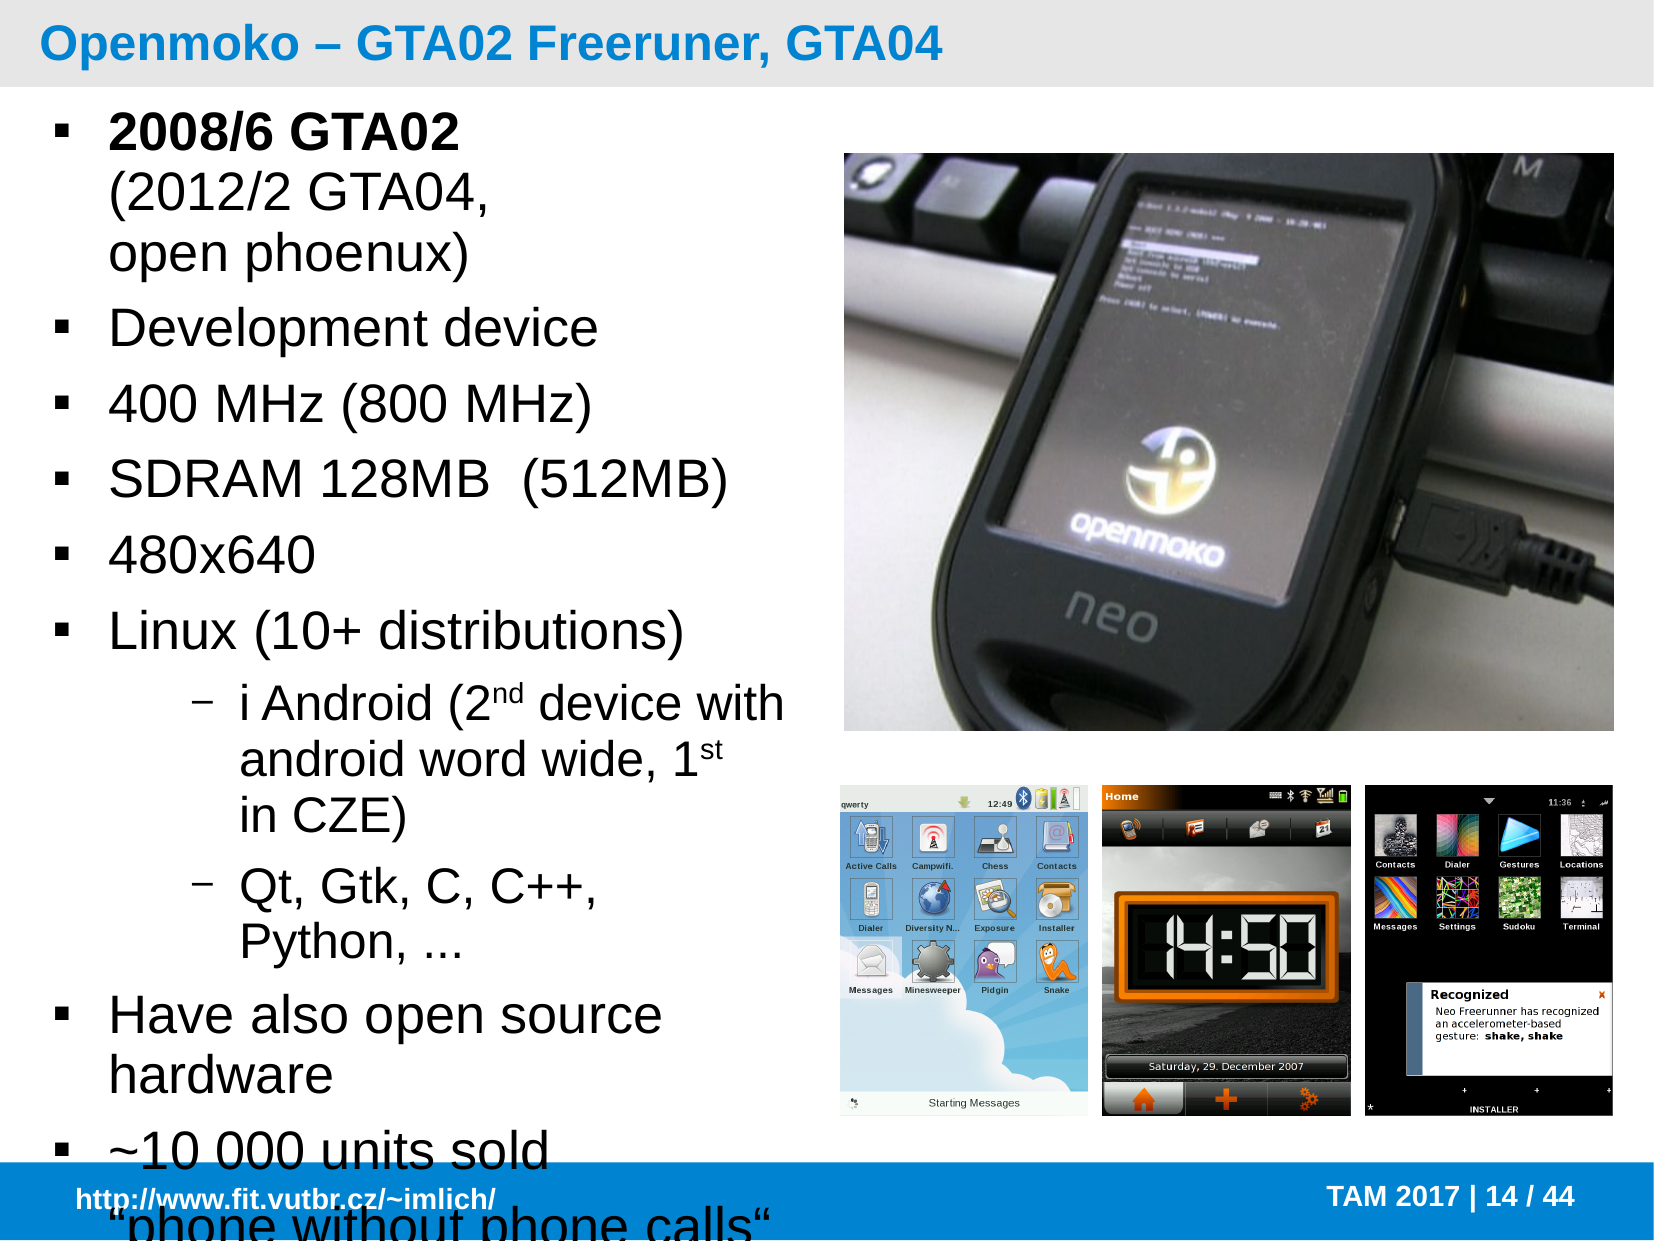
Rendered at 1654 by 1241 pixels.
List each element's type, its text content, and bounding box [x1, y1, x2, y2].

picture [840, 785, 1088, 1116]
picture [1365, 785, 1613, 1116]
picture [1102, 785, 1351, 1116]
title Openmoko – GTA02 Freeruner, GTA04 [39, 5, 1615, 81]
list 2008/6 GTA02 (2012/2 GTA04, open phoenux) Development device 400 MHz (800 MHz) SDRAM 128MB (512MB) 480x640 Linux (10+ distributions) i Android (2nd device with android word wide, 1st in CZE) Qt, Gtk, C, C++, Python, ... Have also open source hardware ~10 000 units sold “phone without phone calls“ [37, 101, 807, 1156]
picture [844, 153, 1614, 731]
